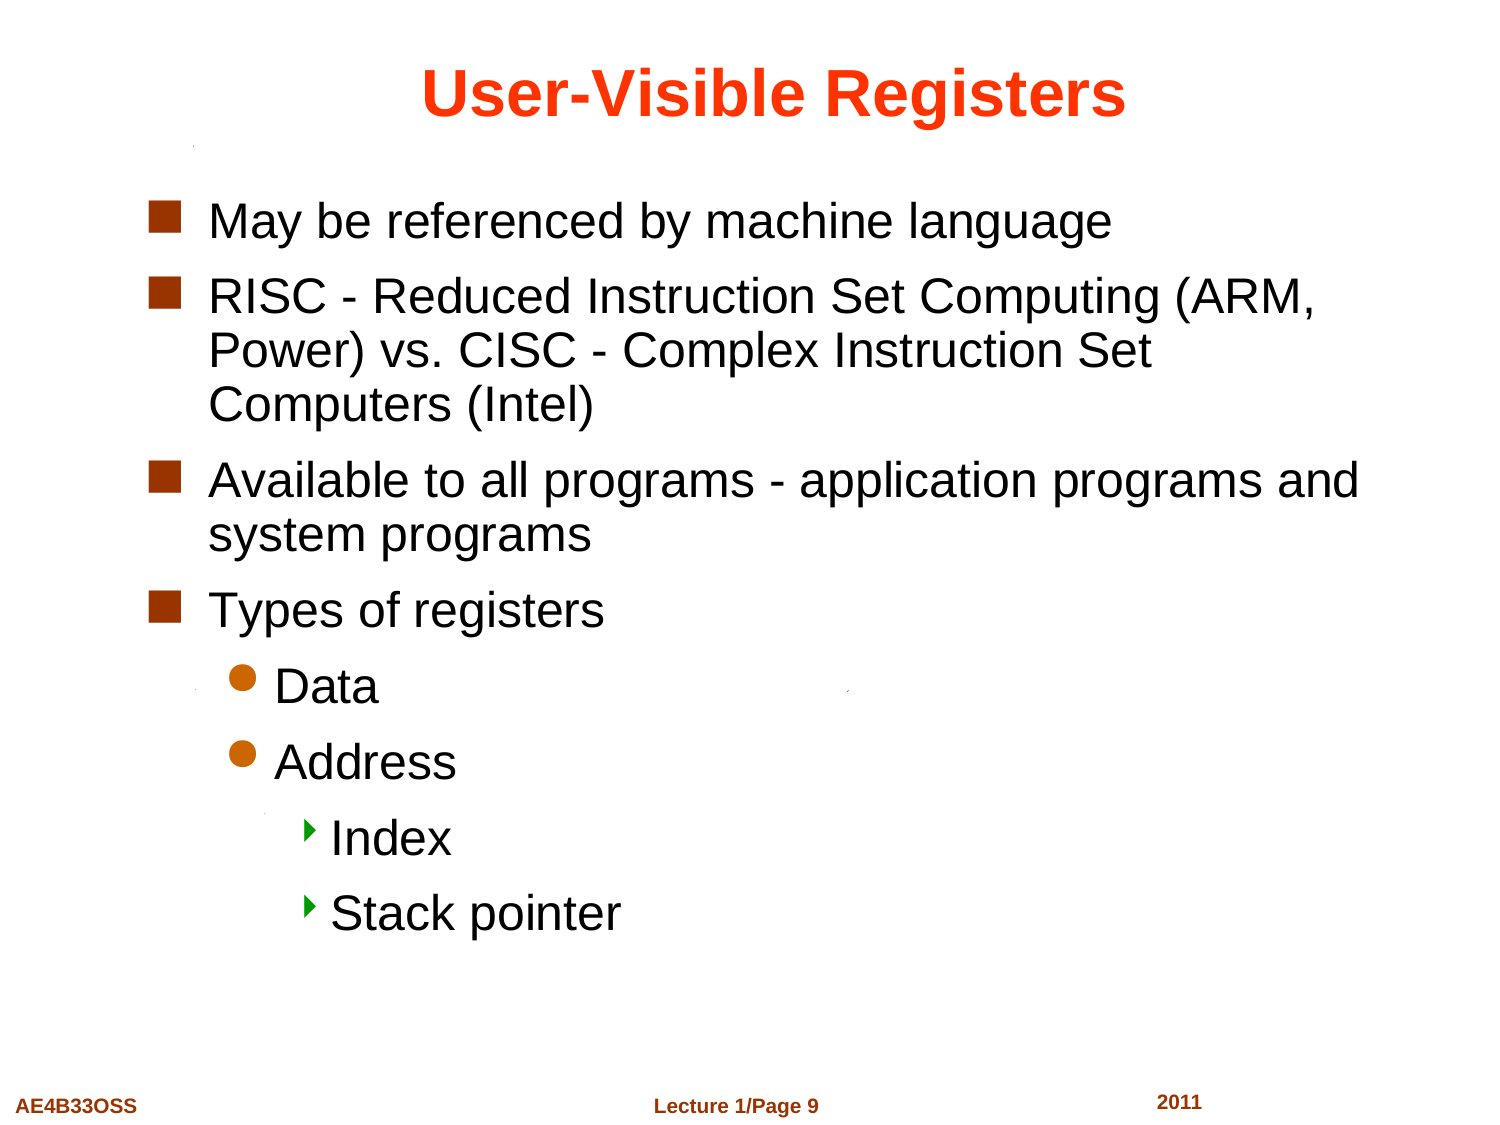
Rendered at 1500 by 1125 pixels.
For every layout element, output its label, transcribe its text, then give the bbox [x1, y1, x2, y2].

list May be referenced by machine language RISC - Reduced Instruction Set Computing (ARM, Power) vs. CISC - Complex Instruction Set Computers (Intel) Available to all programs - application programs and system programs Types of registers Data Address Index Stack pointer [137, 187, 1427, 1026]
title User-Visible Registers [112, 37, 1438, 138]
